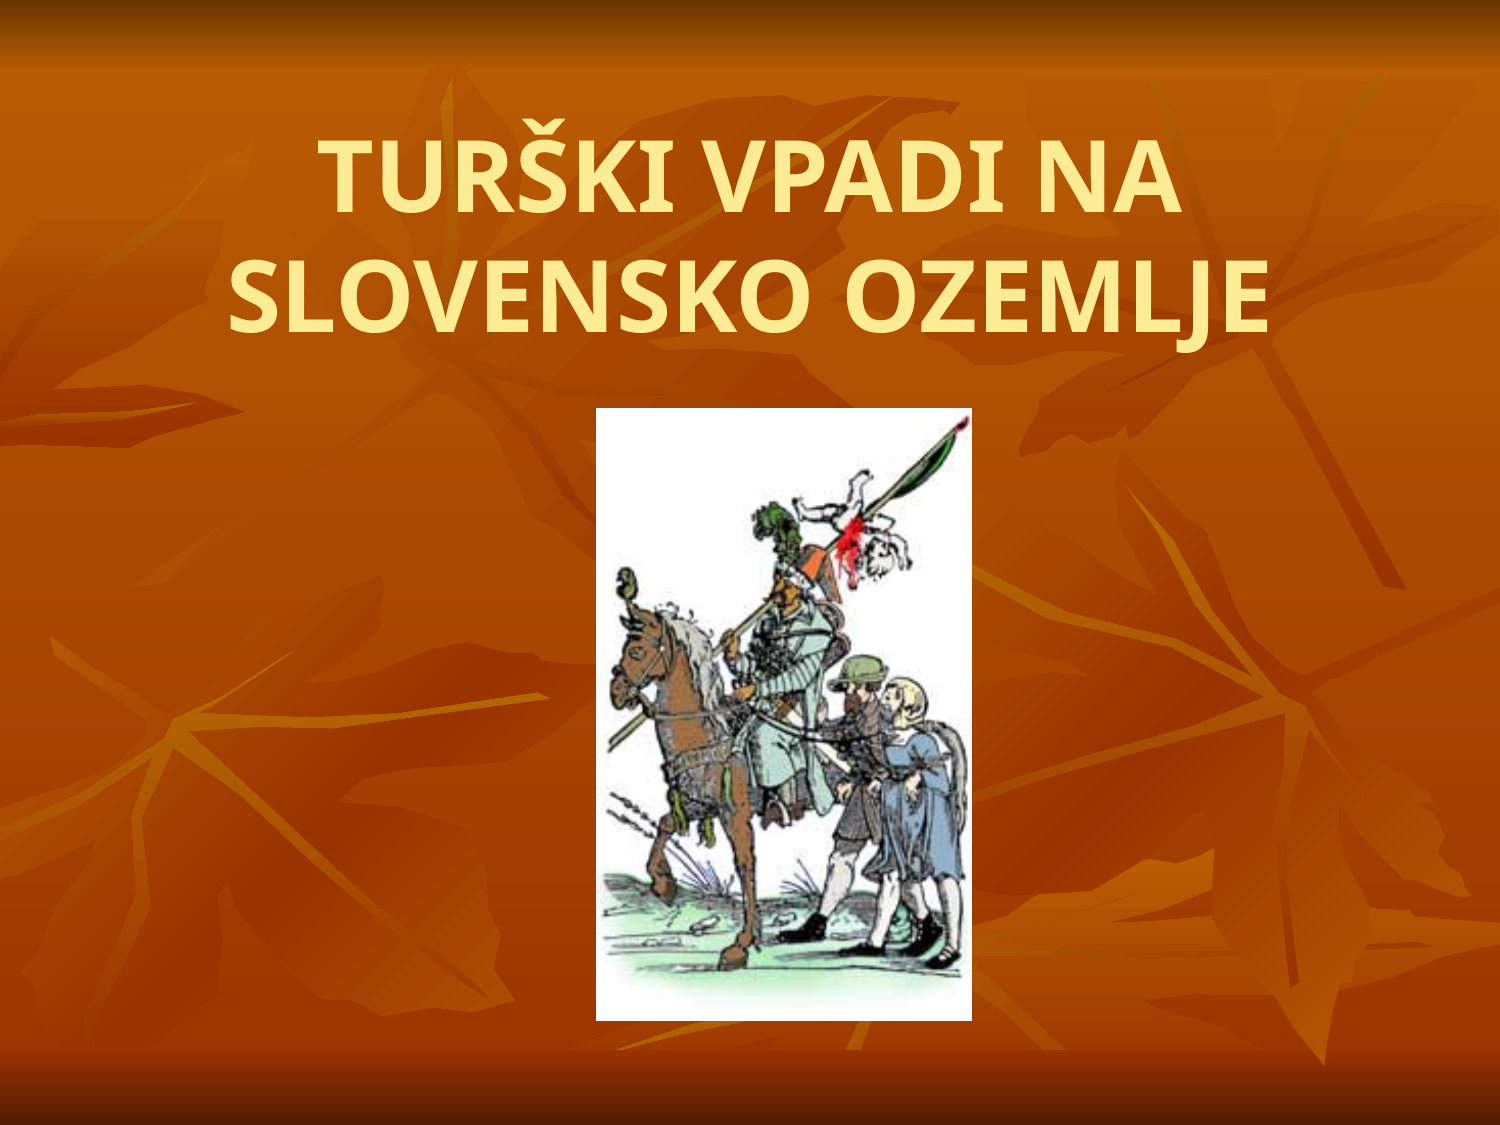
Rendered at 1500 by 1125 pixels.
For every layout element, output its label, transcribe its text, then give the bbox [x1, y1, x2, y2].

title TURŠKI VPADI NA SLOVENSKO OZEMLJE [112, 90, 1388, 375]
picture [596, 408, 972, 1022]
